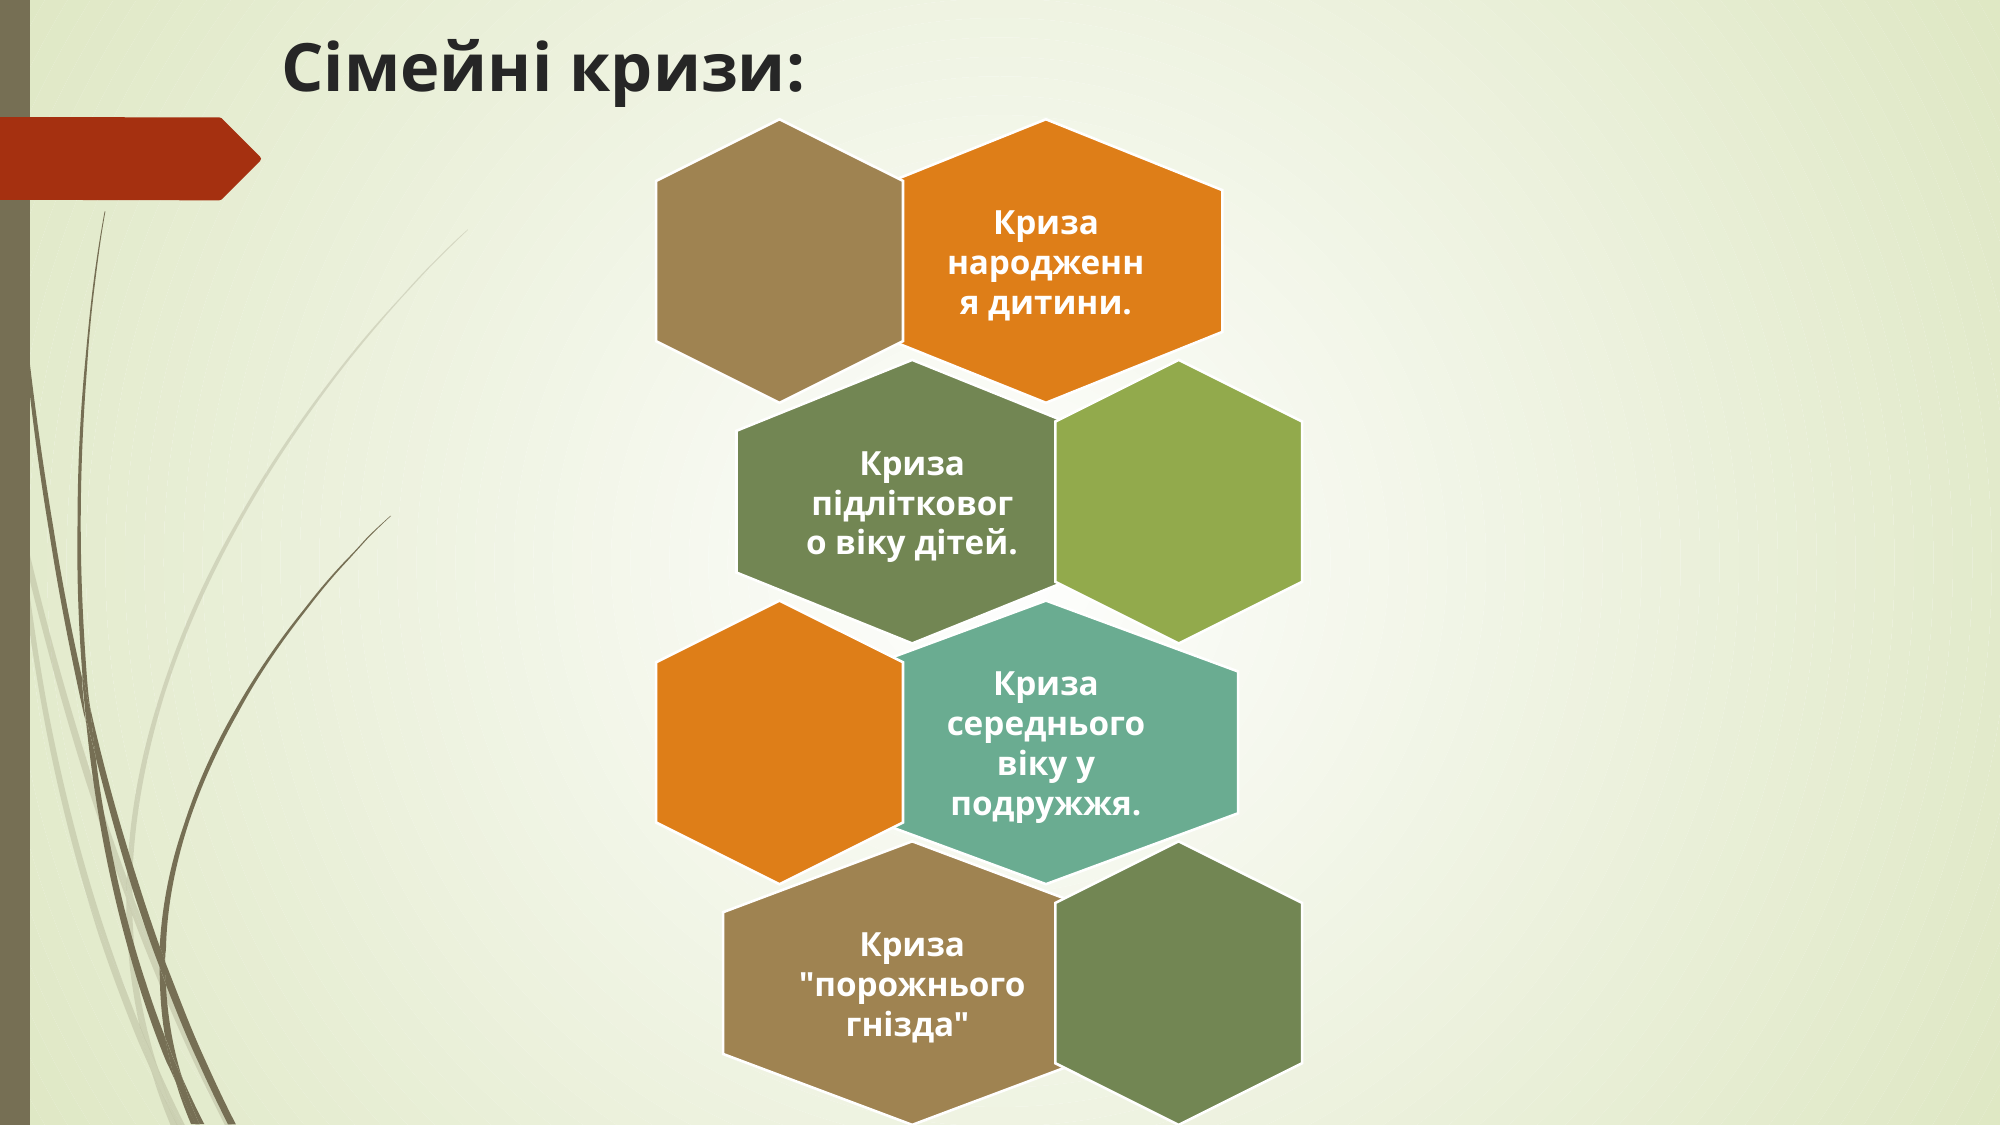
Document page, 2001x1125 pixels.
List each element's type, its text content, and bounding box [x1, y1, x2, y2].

text_box Криза народження дитини. [899, 119, 1223, 403]
text_box [1055, 359, 1303, 644]
text_box [1055, 841, 1303, 1125]
text_box Криза підліткового віку дітей. [736, 359, 1059, 644]
title Сімейні кризи: [266, 17, 1729, 120]
text_box Криза "порожнього гнізда" [723, 841, 1064, 1125]
text_box [656, 600, 903, 885]
text_box Криза середнього віку у подружжя. [893, 600, 1239, 885]
text_box [656, 119, 903, 403]
